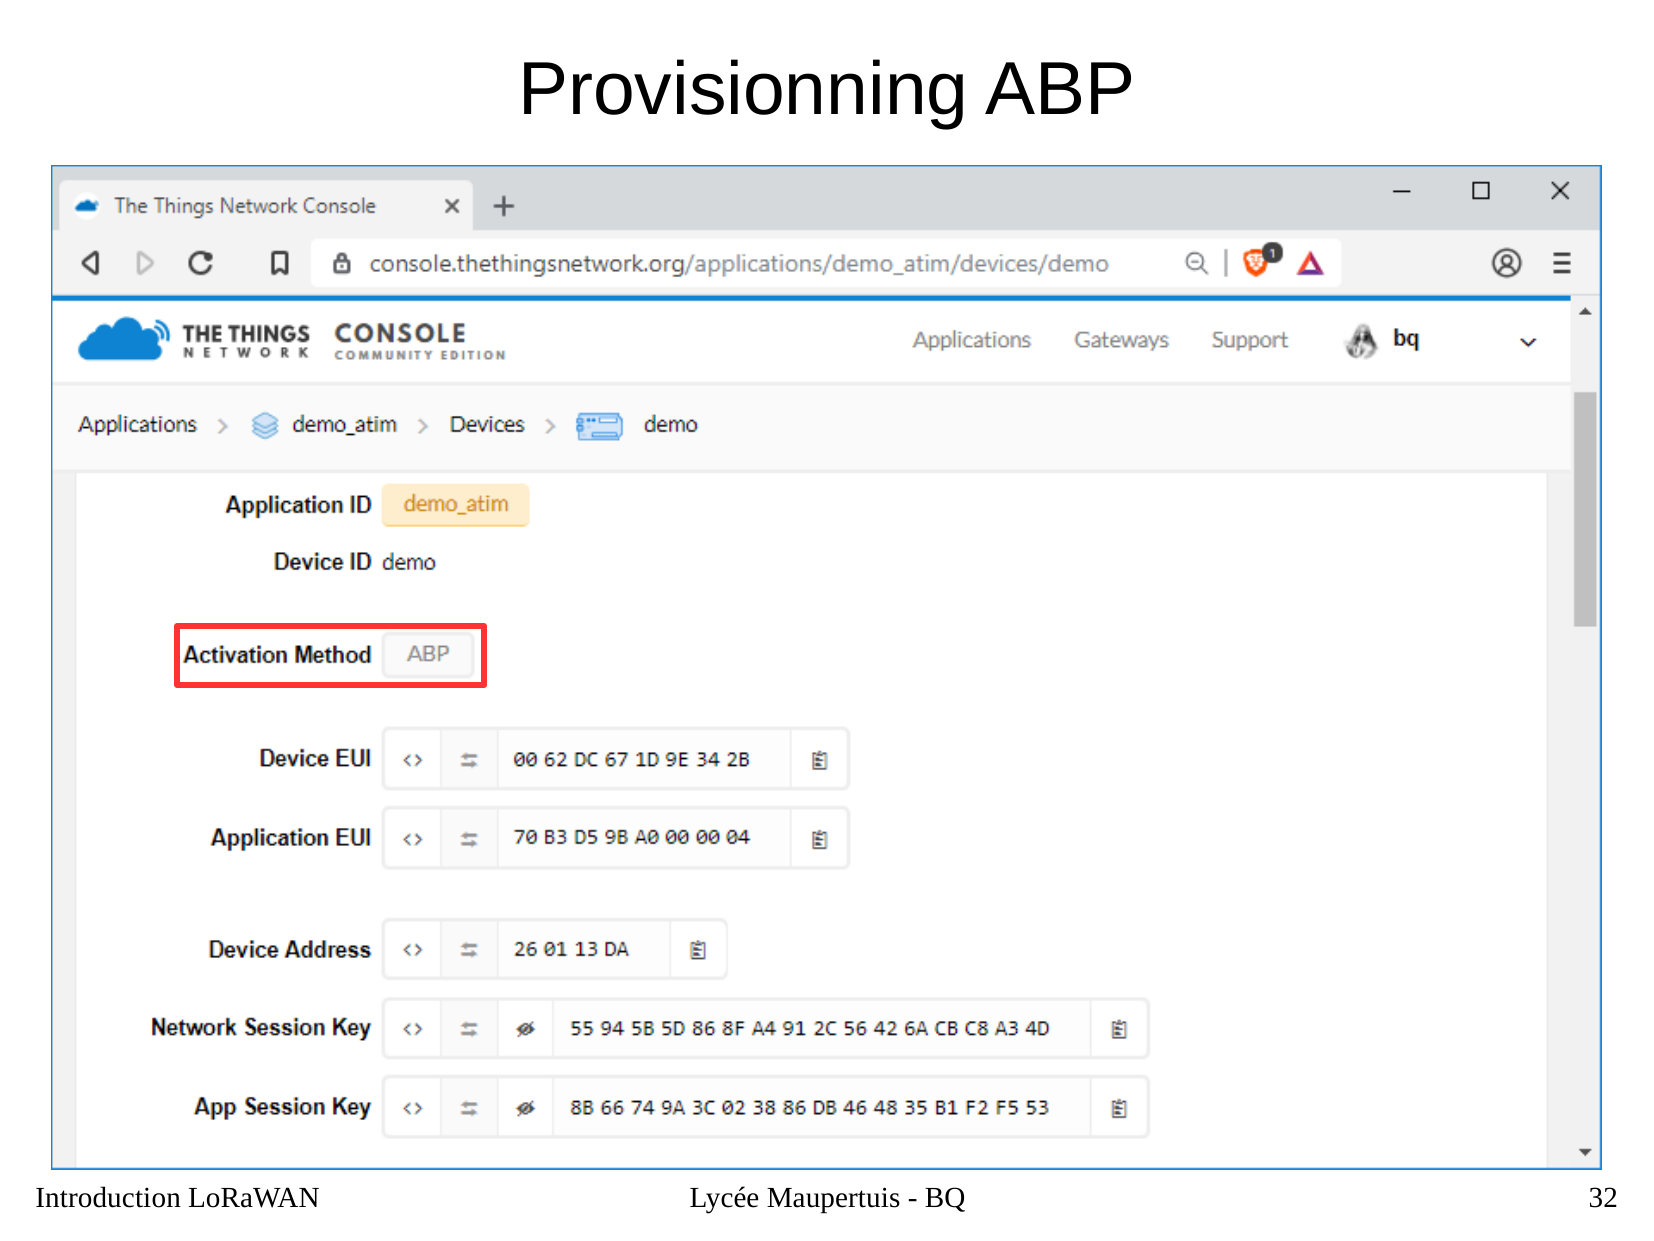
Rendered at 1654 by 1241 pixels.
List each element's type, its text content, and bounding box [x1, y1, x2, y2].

picture [51, 165, 1602, 1170]
title Provisionning ABP [35, 35, 1619, 142]
